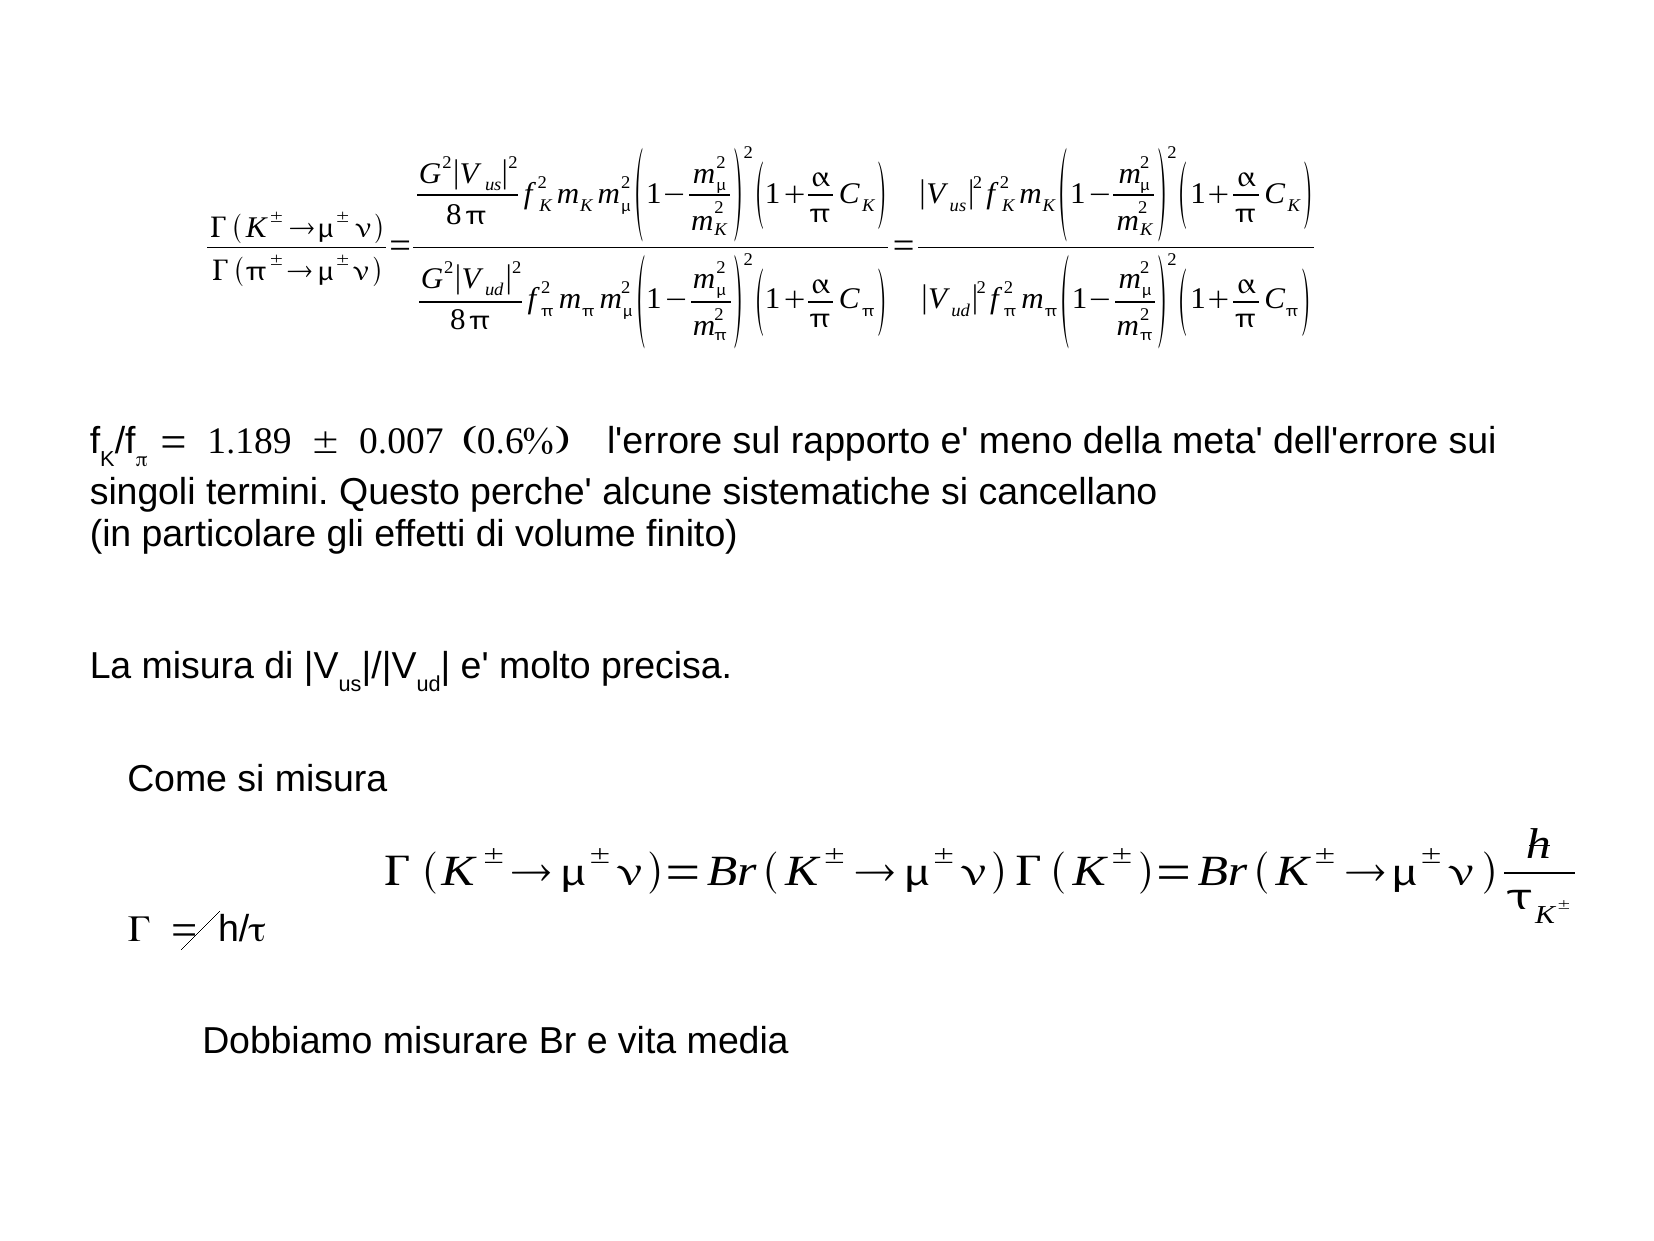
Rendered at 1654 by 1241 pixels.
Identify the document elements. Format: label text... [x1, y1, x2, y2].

text_box fK/fp = 1.189  0.007 (0.6%) l'errore sul rapporto e' meno della meta' dell'errore sui singoli termini. Questo perche' alcune sistematiche si cancellano (in particolare gli effetti di volume finito) [75, 412, 1613, 568]
chart [197, 143, 1323, 350]
text_box G = h/t [112, 900, 563, 964]
chart [369, 820, 1589, 930]
text_box La misura di |Vus|/|Vud| e' molto precisa. [75, 637, 1013, 704]
text_box Come si misura [112, 750, 976, 807]
text_box Dobbiamo misurare Br e vita media [187, 1012, 1013, 1070]
